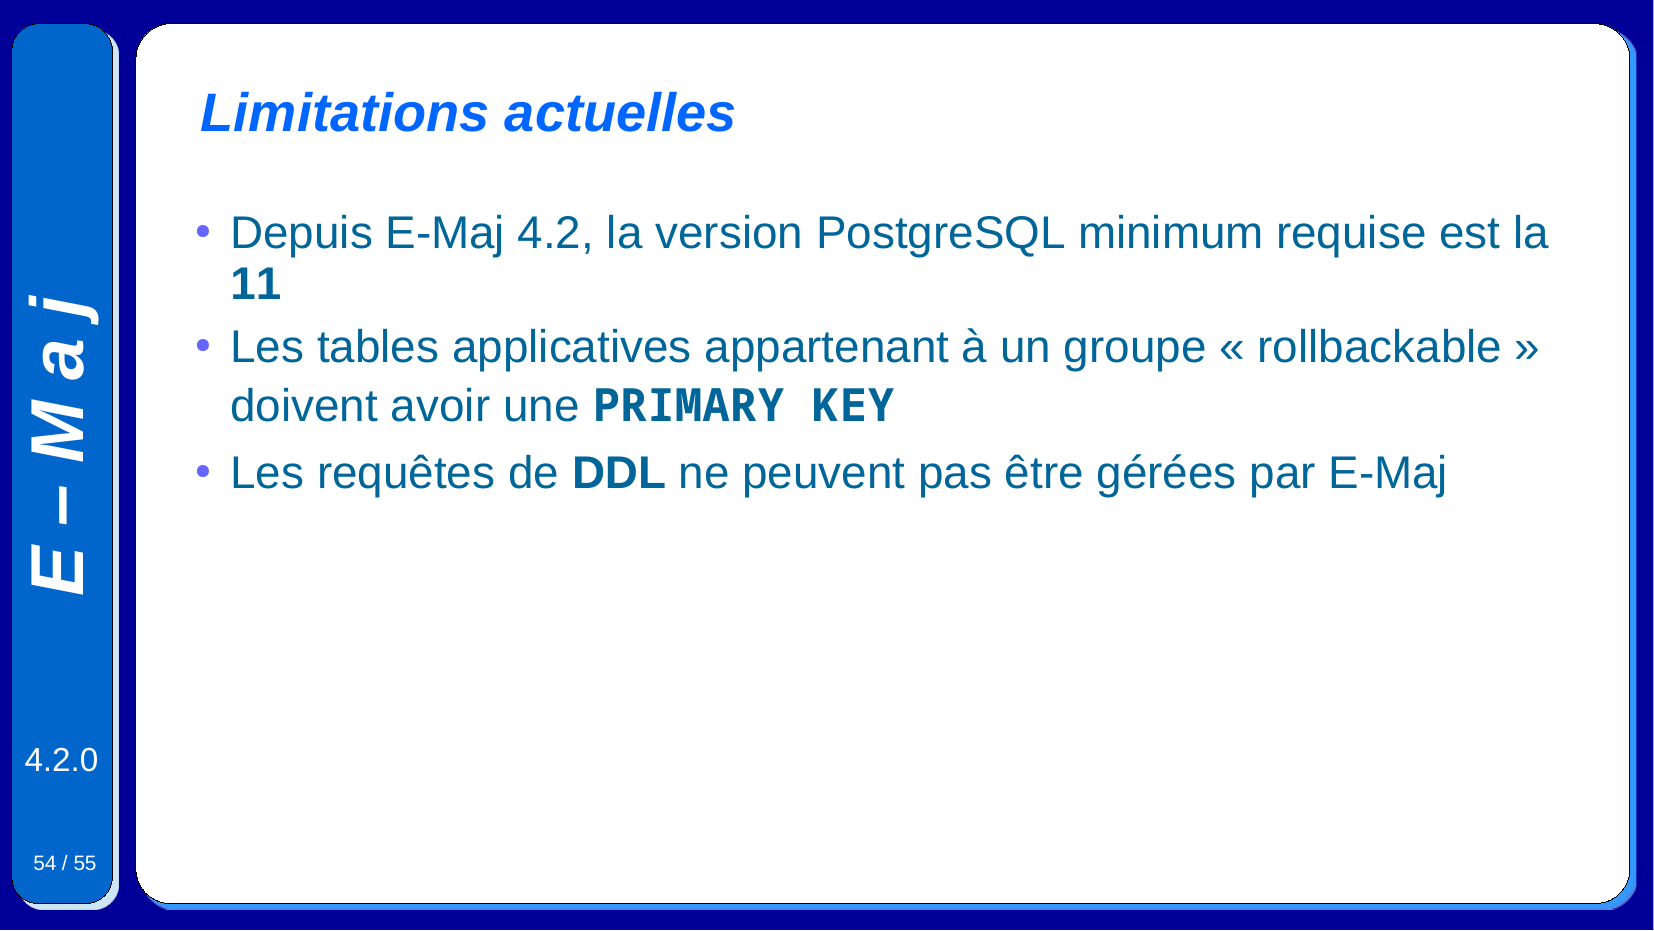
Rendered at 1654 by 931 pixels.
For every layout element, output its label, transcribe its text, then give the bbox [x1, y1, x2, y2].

title Limitations actuelles [200, 34, 1575, 191]
list Depuis E-Maj 4.2, la version PostgreSQL minimum requise est la 11 Les tables applicatives appartenant à un groupe « rollbackable » doivent avoir une PRIMARY KEY Les requêtes de DDL ne peuvent pas être gérées par E-Maj [177, 206, 1587, 827]
